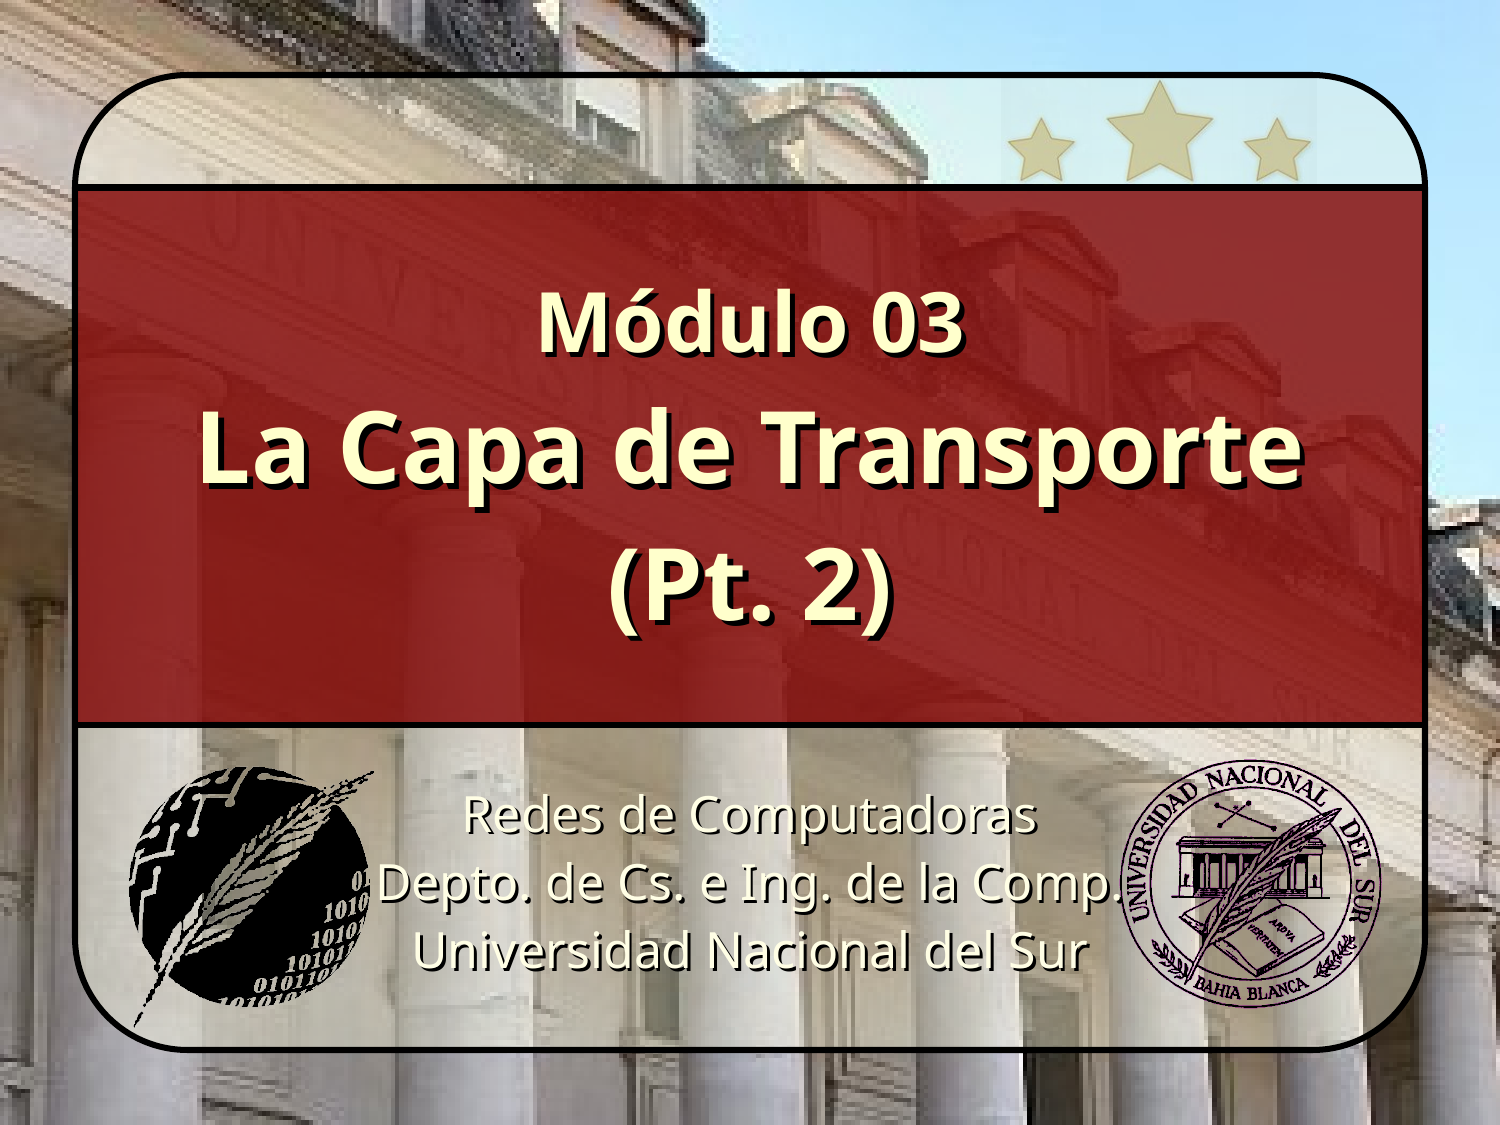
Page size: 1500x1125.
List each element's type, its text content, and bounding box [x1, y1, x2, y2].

title Módulo 03 La Capa de Transporte (Pt. 2) [128, 187, 1372, 726]
picture [0, 0, 1500, 1125]
